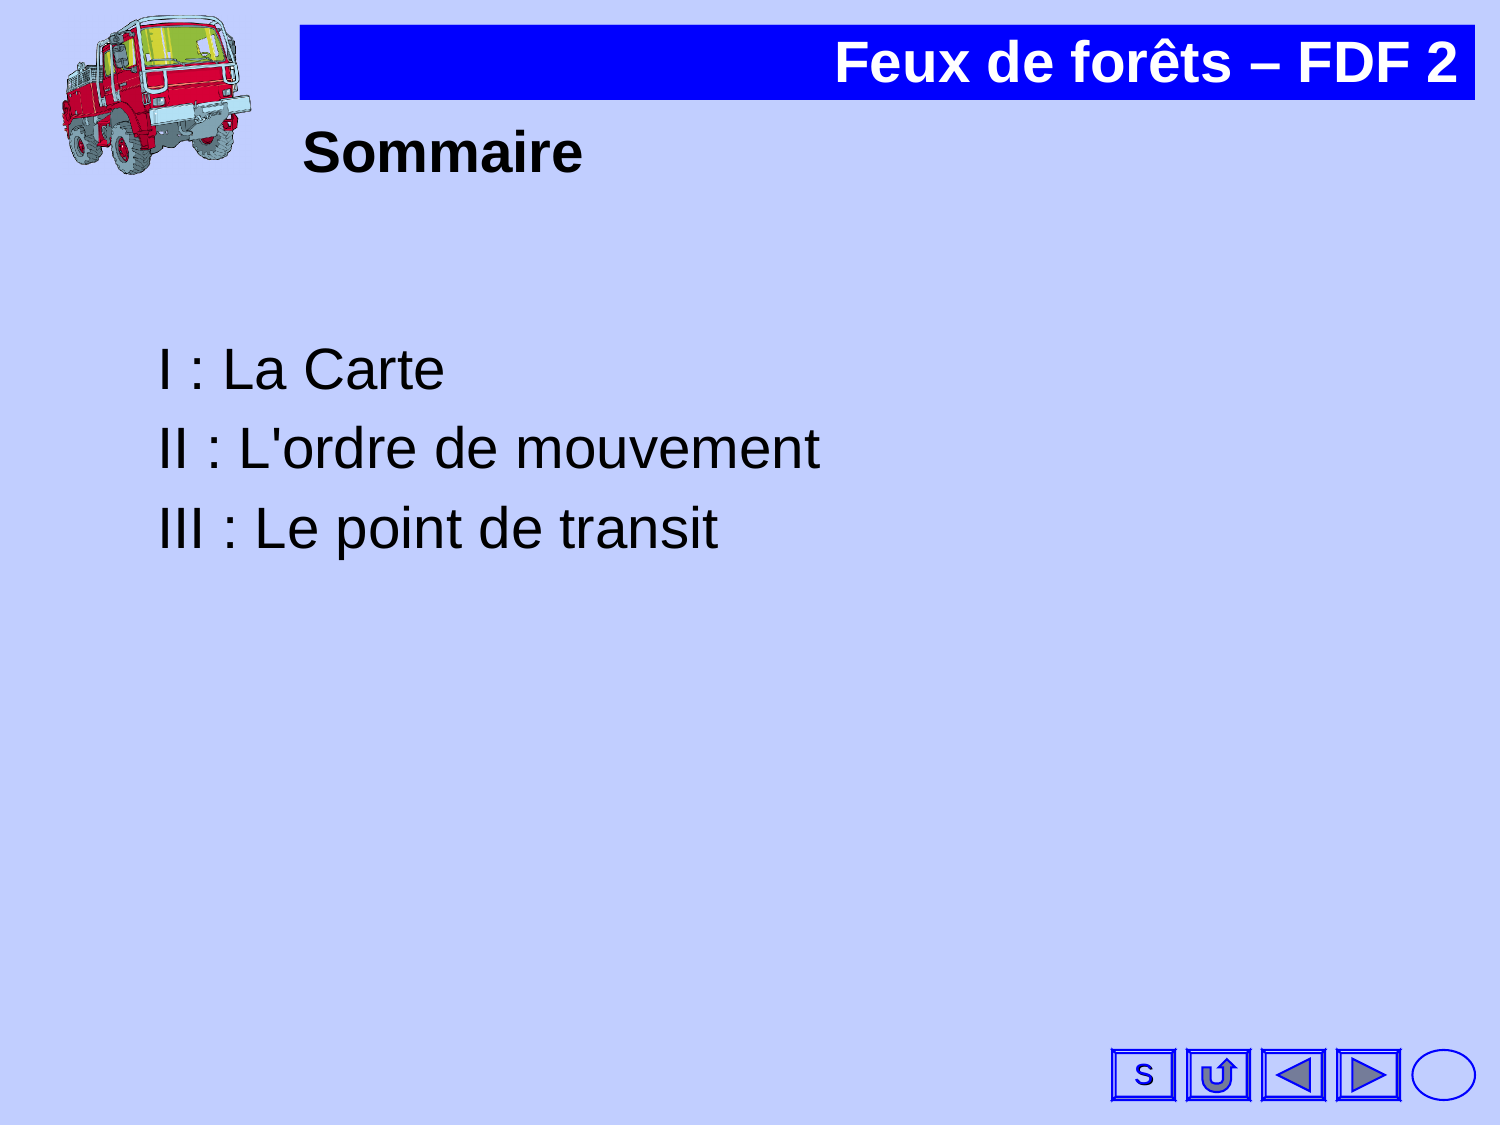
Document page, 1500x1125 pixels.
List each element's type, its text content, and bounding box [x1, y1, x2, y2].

list I : La Carte II : L'ordre de mouvement III : Le point de transit [142, 328, 1418, 1004]
text_box [1412, 1049, 1476, 1101]
text_box Sommaire [287, 112, 600, 193]
text_box Feux de forêts – FDF 2 [299, 24, 1475, 100]
